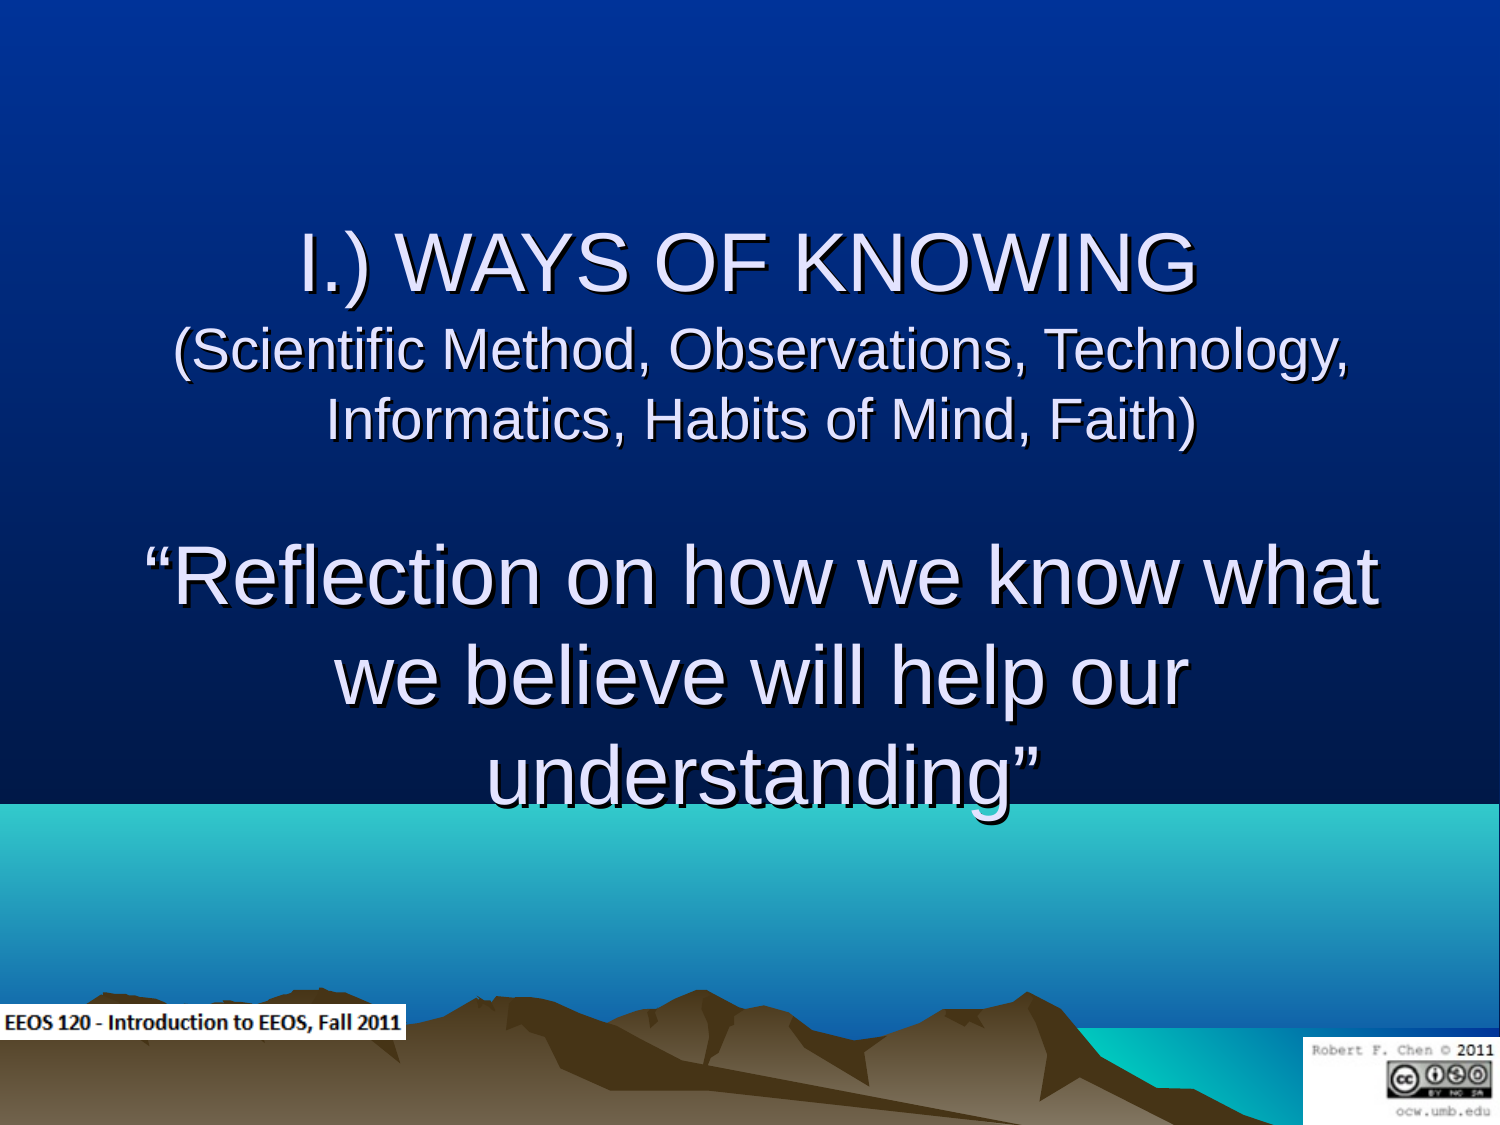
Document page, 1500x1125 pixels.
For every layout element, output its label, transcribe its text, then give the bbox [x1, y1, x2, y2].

picture [0, 1004, 406, 1040]
picture [1303, 1037, 1500, 1125]
title I.) WAYS OF KNOWING (Scientific Method, Observations, Technology, Informatics, Habits of Mind, Faith) “Reflection on how we know what we believe will help our understanding” [125, 183, 1401, 829]
